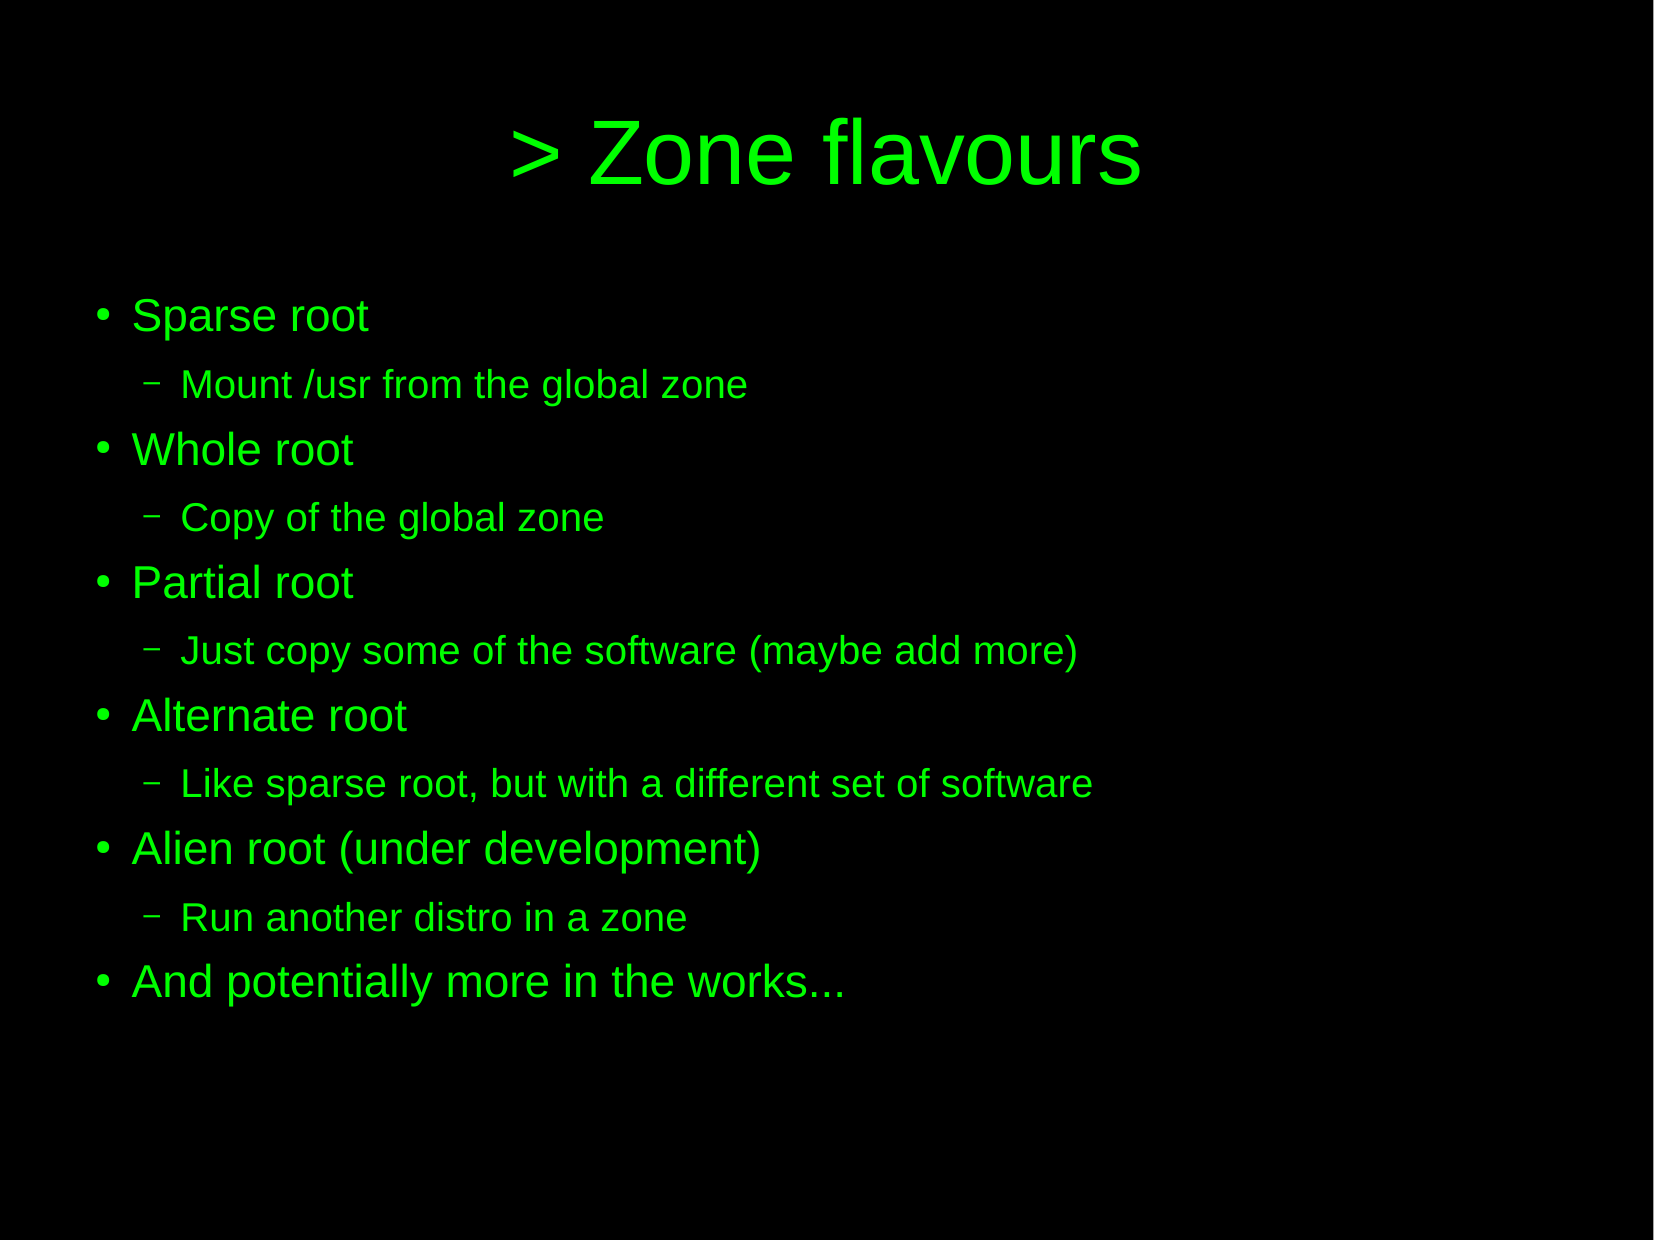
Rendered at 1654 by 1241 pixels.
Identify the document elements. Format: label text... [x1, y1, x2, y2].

list Sparse root Mount /usr from the global zone Whole root Copy of the global zone Partial root Just copy some of the software (maybe add more) Alternate root Like sparse root, but with a different set of software Alien root (under development) Run another distro in a zone And potentially more in the works... [82, 290, 1571, 1010]
title > Zone flavours [82, 49, 1571, 257]
